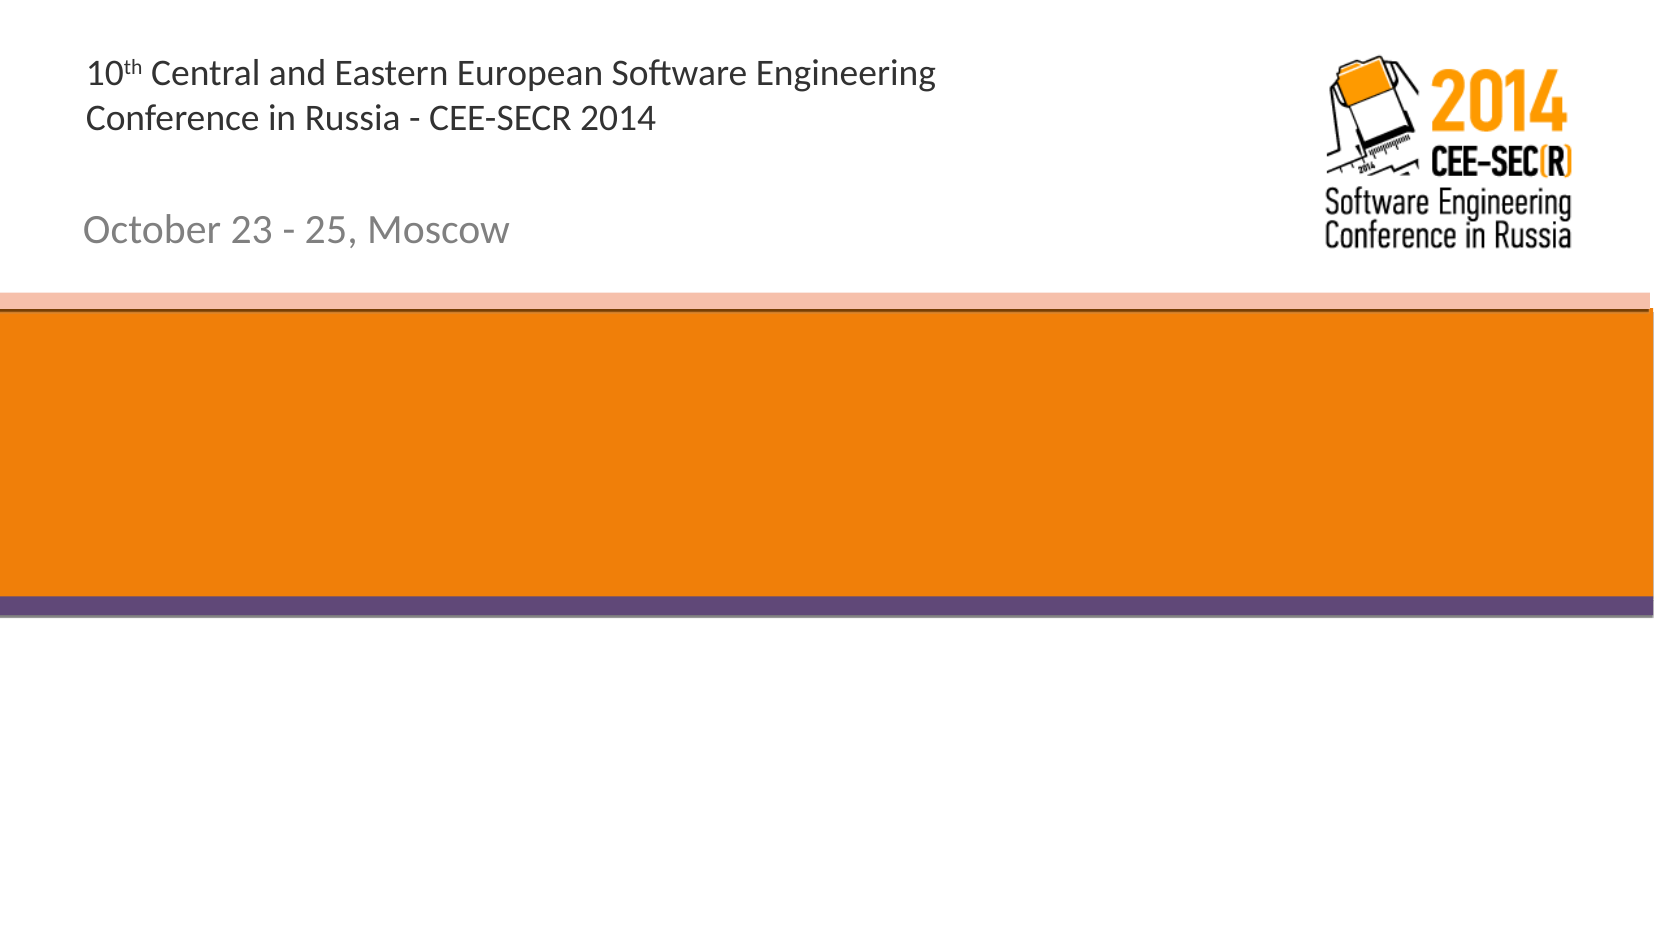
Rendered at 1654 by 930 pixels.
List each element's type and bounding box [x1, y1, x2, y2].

picture [1305, 51, 1591, 258]
